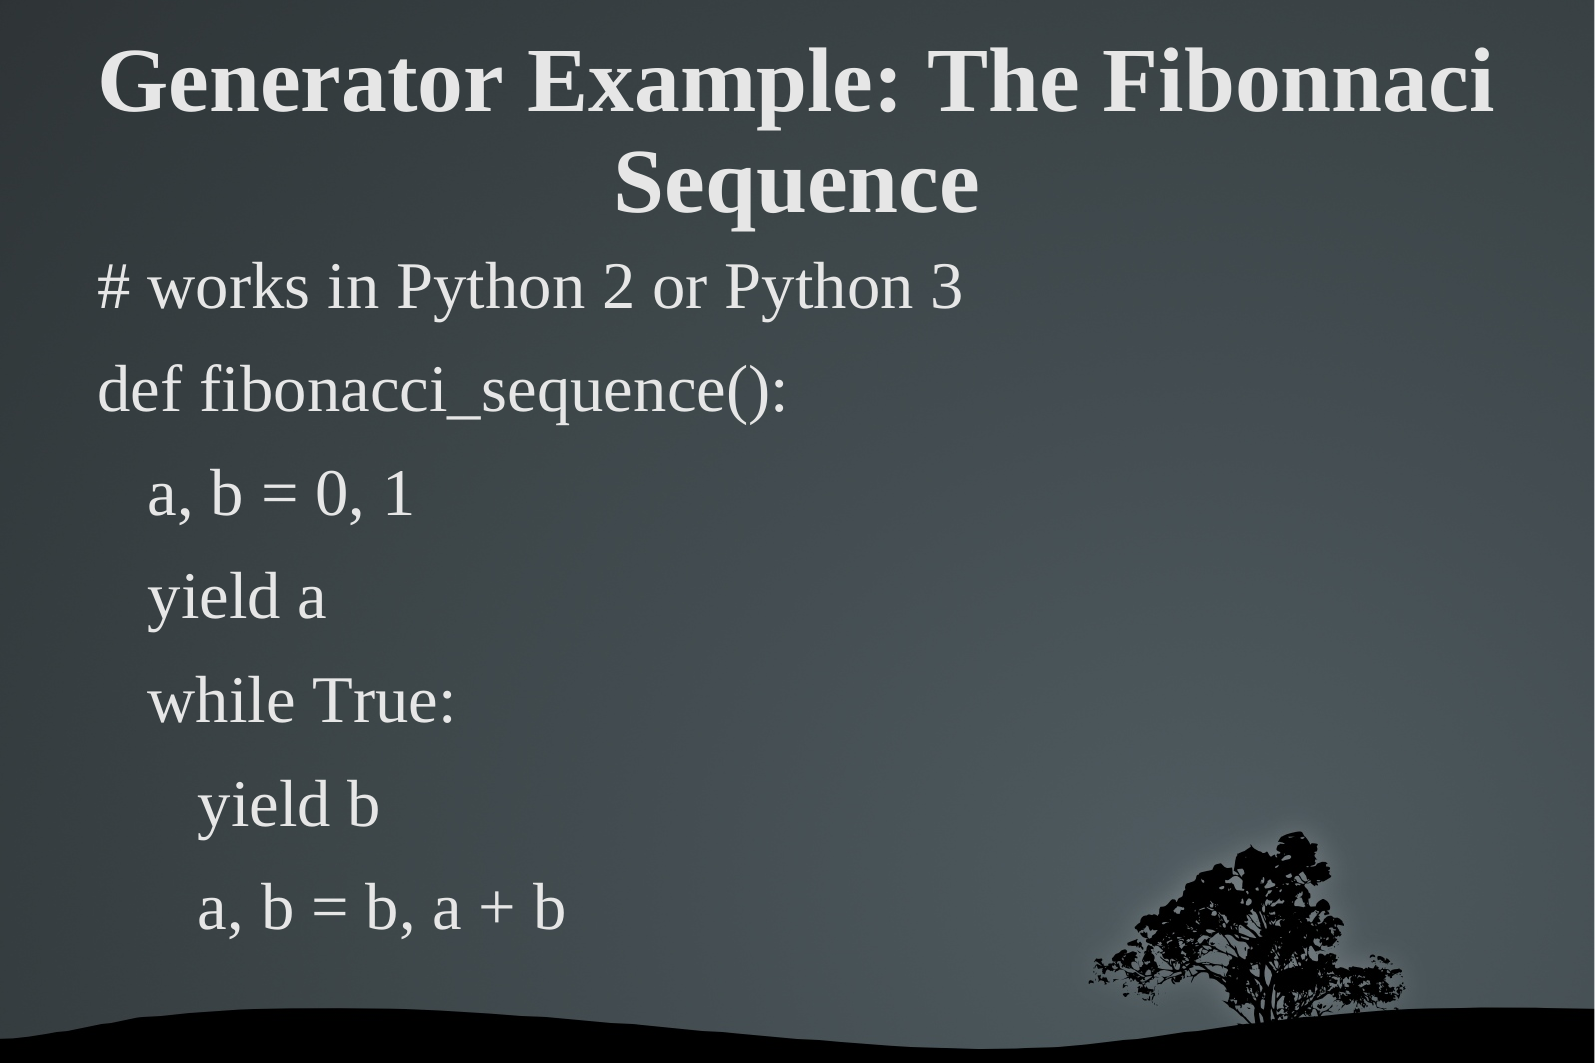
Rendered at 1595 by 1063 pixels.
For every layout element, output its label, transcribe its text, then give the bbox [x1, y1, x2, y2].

picture [0, 0, 1595, 1063]
list # works in Python 2 or Python 3 def fibonacci_sequence(): a, b = 0, 1 yield a while True: yield b a, b = b, a + b [79, 248, 1515, 992]
title Generator Example: The Fibonnaci Sequence [79, 11, 1515, 248]
